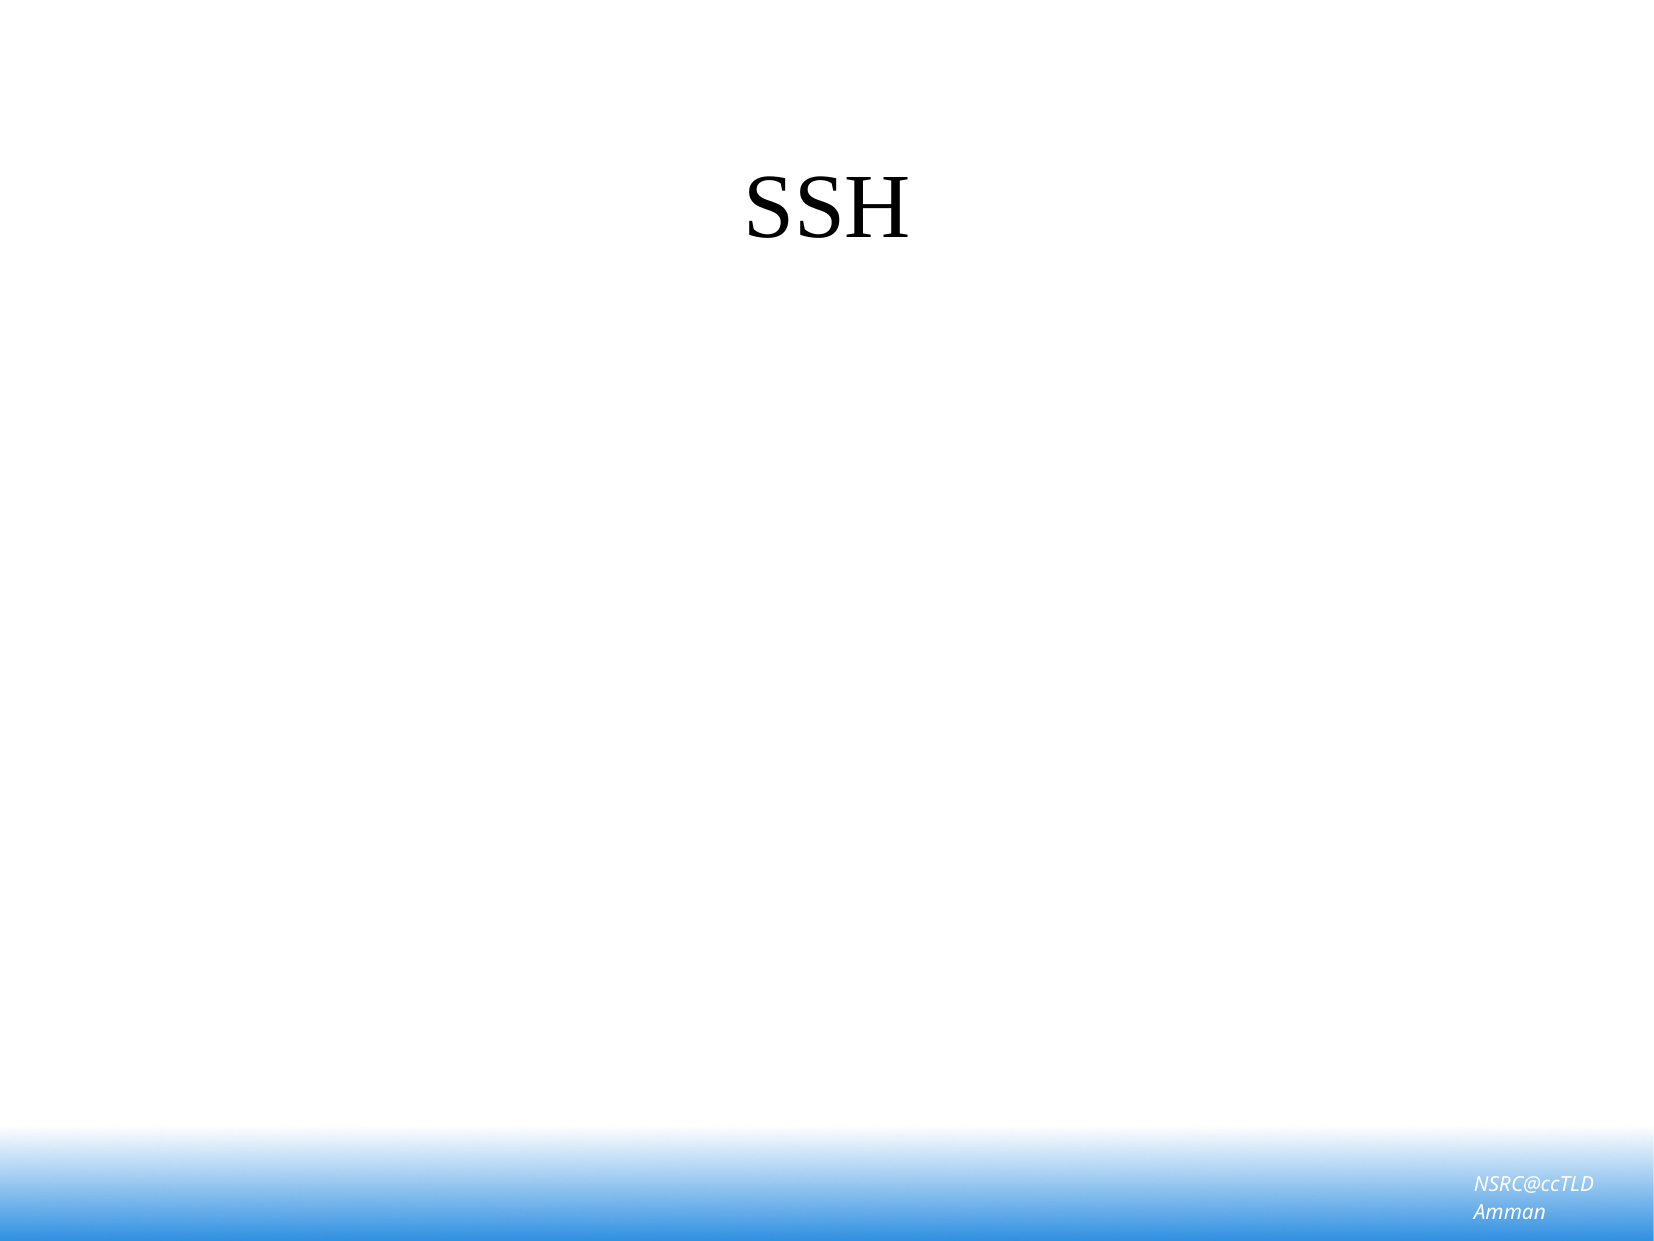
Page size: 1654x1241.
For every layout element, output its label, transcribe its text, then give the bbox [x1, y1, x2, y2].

title SSH [121, 102, 1534, 310]
picture [0, 1124, 1654, 1241]
